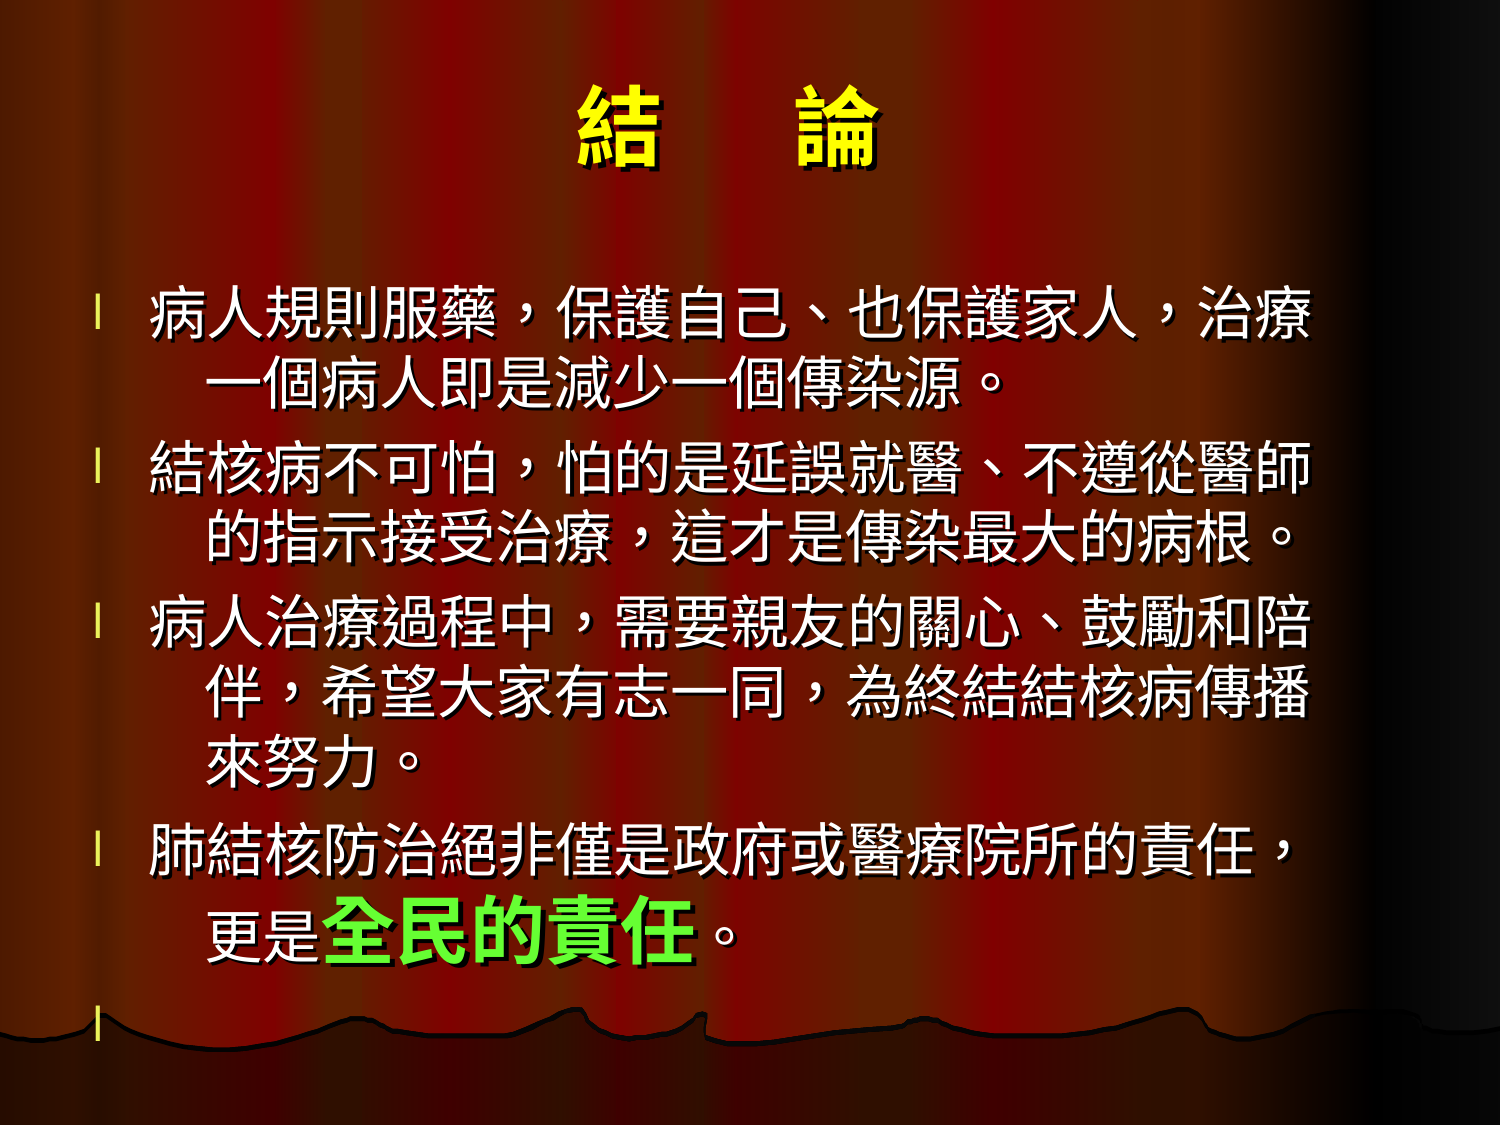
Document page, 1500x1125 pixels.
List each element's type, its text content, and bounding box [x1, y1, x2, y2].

title 結 論 [53, 31, 1404, 218]
list 病人規則服藥，保護自己、也保護家人，治療一個病人即是減少一個傳染源。 結核病不可怕，怕的是延誤就醫、不遵從醫師的指示接受治療，這才是傳染最大的病根。 病人治療過程中，需要親友的關心、鼓勵和陪伴，希望大家有志一同，為終結結核病傳播來努力。 肺結核防治絕非僅是政府或醫療院所的責任，更是全民的責任。 [76, 184, 1378, 1067]
